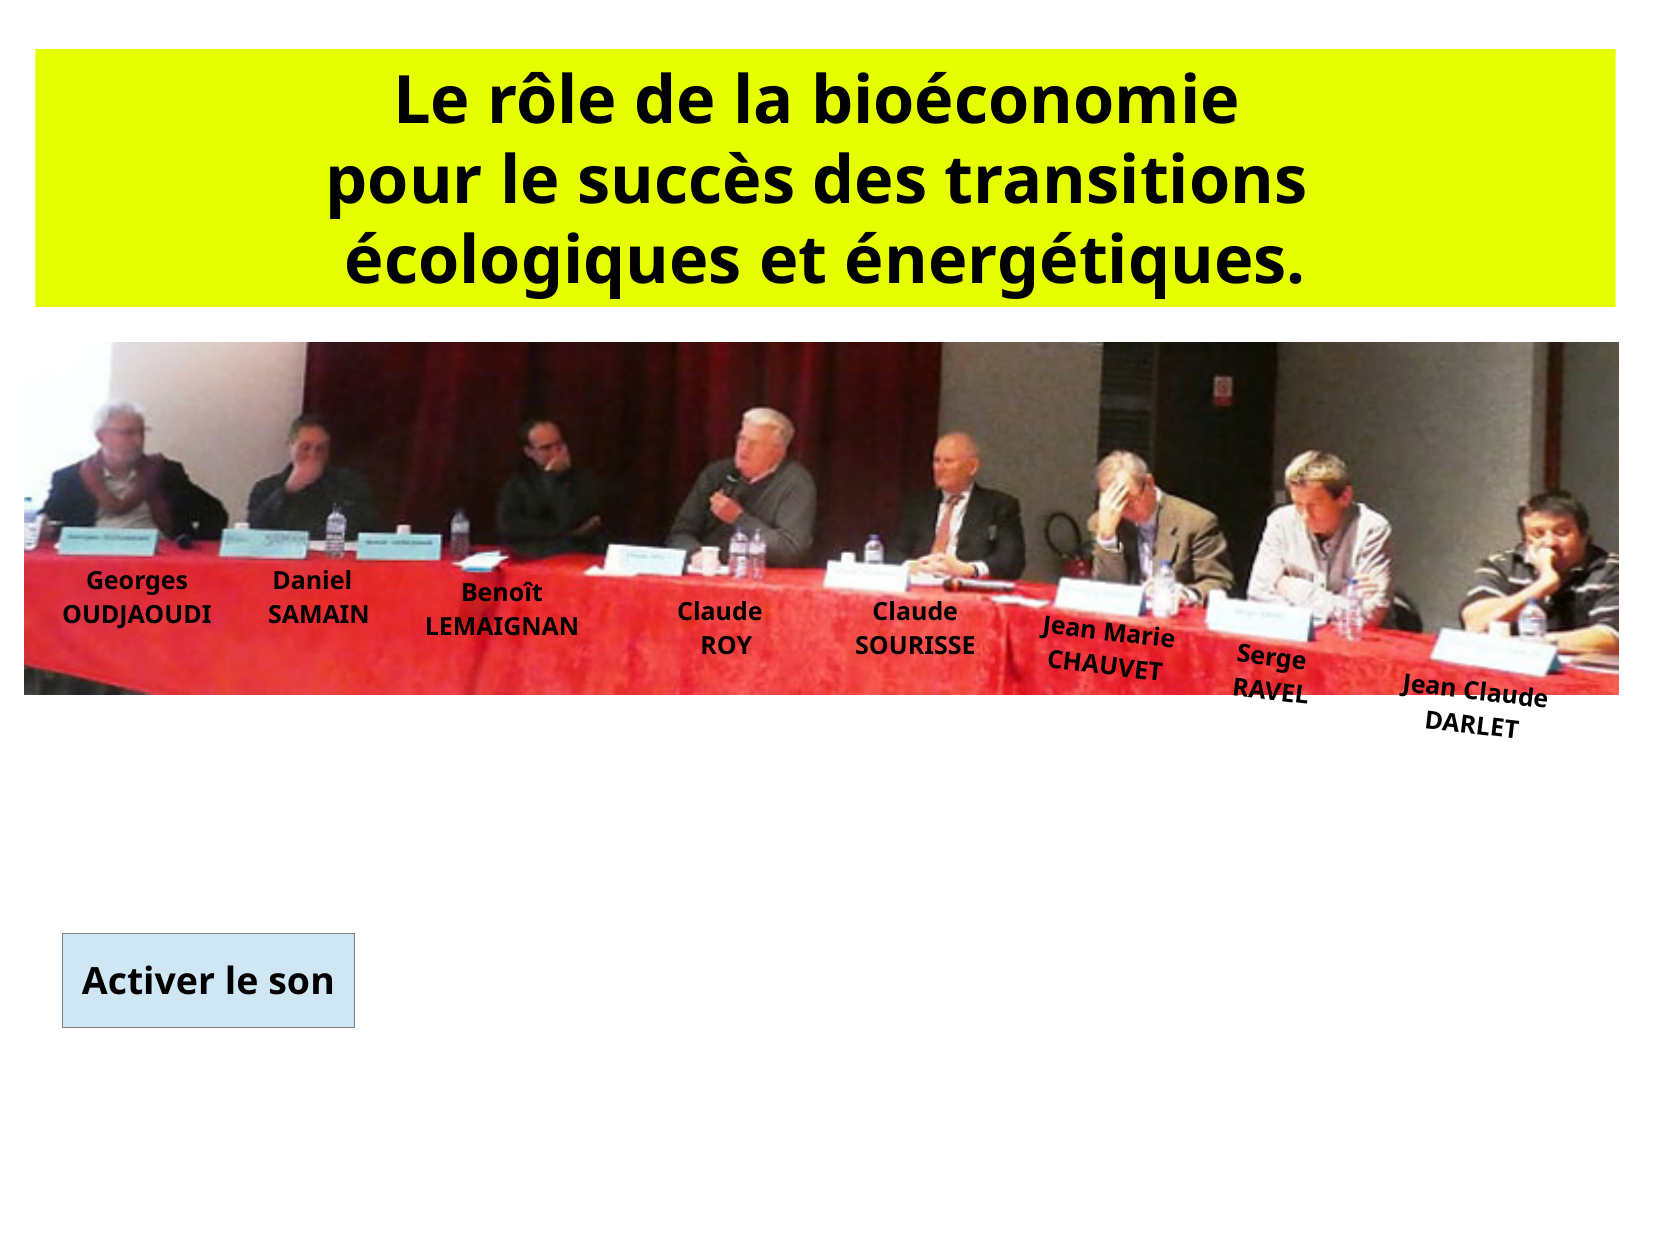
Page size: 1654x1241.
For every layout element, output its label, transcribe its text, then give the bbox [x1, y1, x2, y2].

text_box Serge RAVEL [1157, 619, 1368, 718]
text_box Claude ROY [614, 586, 839, 662]
text_box Le rôle de la bioéconomie pour le succès des transitions écologiques et énergétiques. [35, 49, 1616, 307]
text_box Benoît LEMAIGNAN [389, 566, 615, 643]
picture [24, 631, 1157, 695]
text_box Jean Claude DARLET [1358, 619, 1595, 751]
text_box Claude SOURISSE [839, 586, 1028, 662]
text_box Georges OUDJAOUDI [24, 555, 224, 631]
text_box Jean Marie CHAUVET [991, 597, 1224, 689]
picture [24, 342, 1619, 695]
text_box Activer le son [62, 933, 355, 1028]
text_box Daniel SAMAIN [224, 555, 414, 631]
